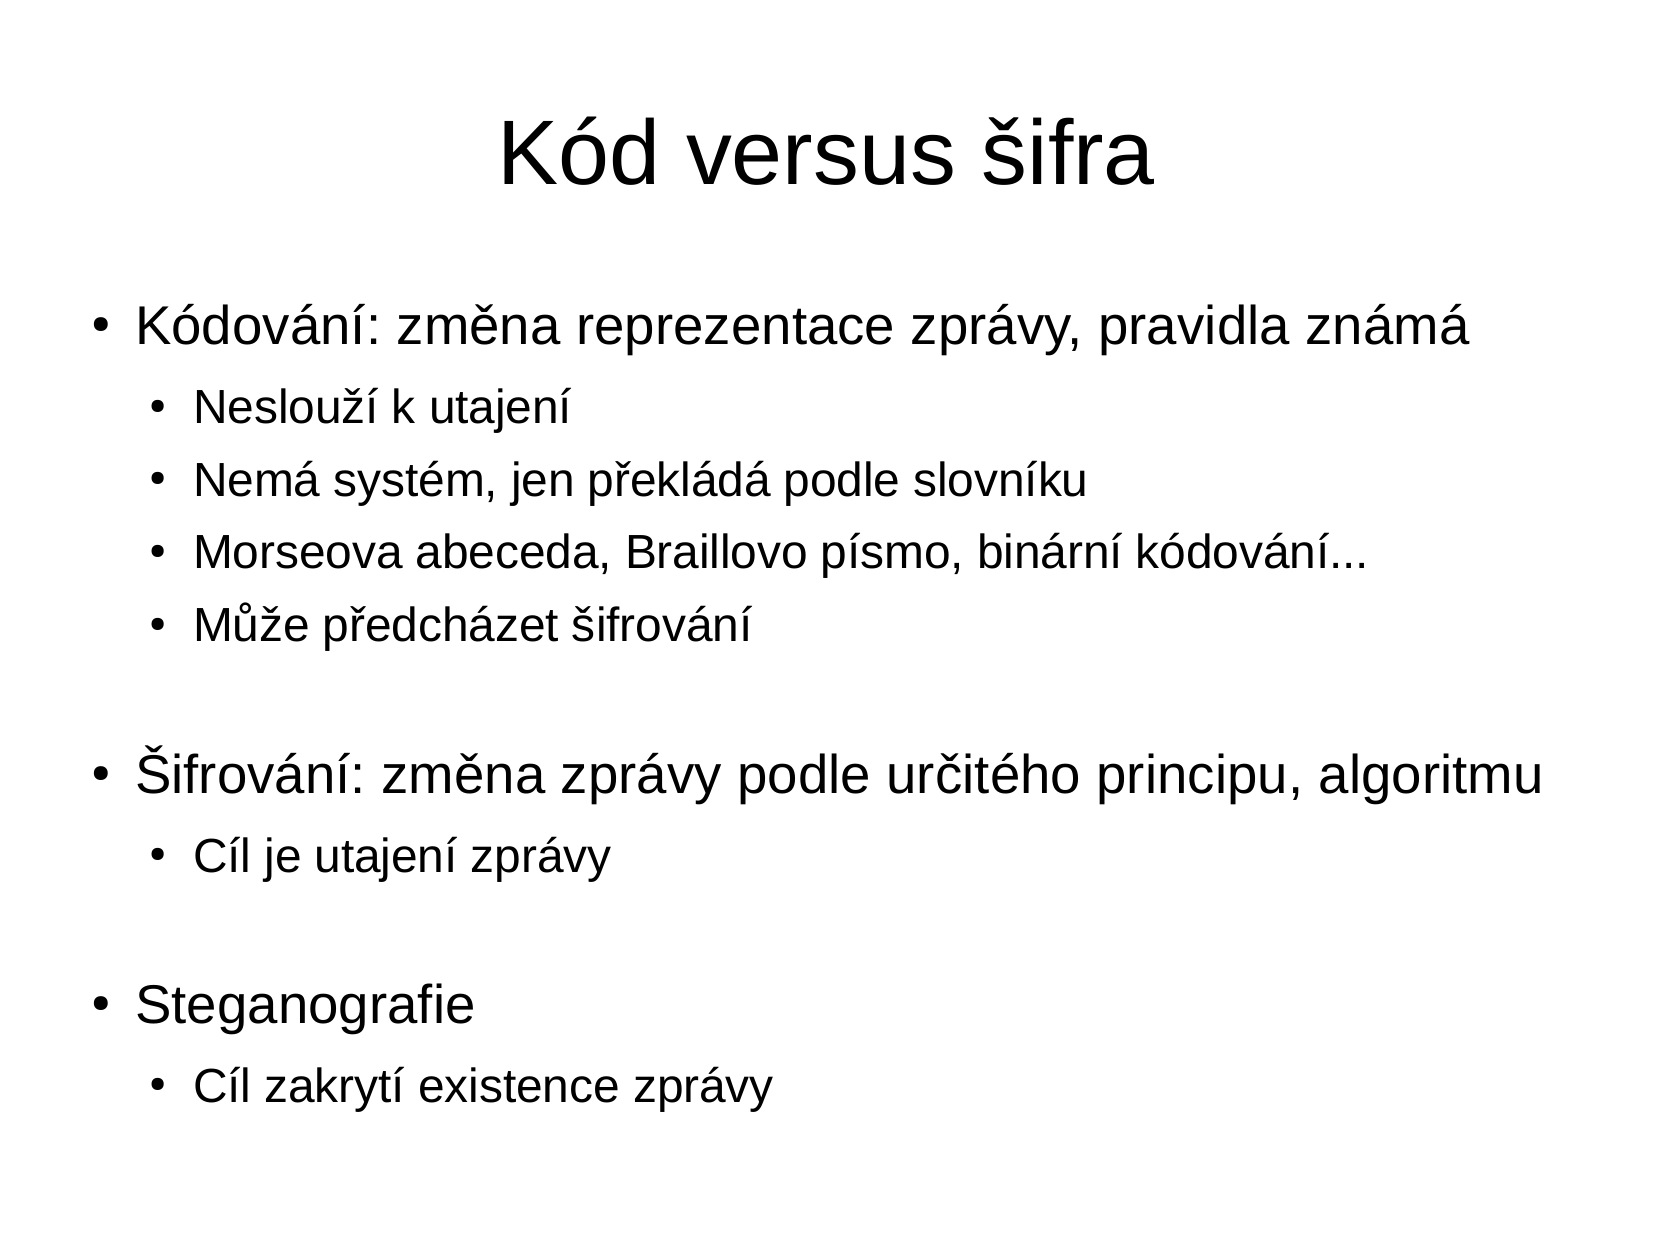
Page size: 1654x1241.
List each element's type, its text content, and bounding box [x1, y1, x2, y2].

title Kód versus šifra [82, 49, 1571, 257]
list Kódování: změna reprezentace zprávy, pravidla známá Neslouží k utajení Nemá systém, jen překládá podle slovníku Morseova abeceda, Braillovo písmo, binární kódování... Může předcházet šifrování Šifrování: změna zprávy podle určitého principu, algoritmu Cíl je utajení zprávy Steganografie Cíl zakrytí existence zprávy [76, 295, 1565, 1123]
